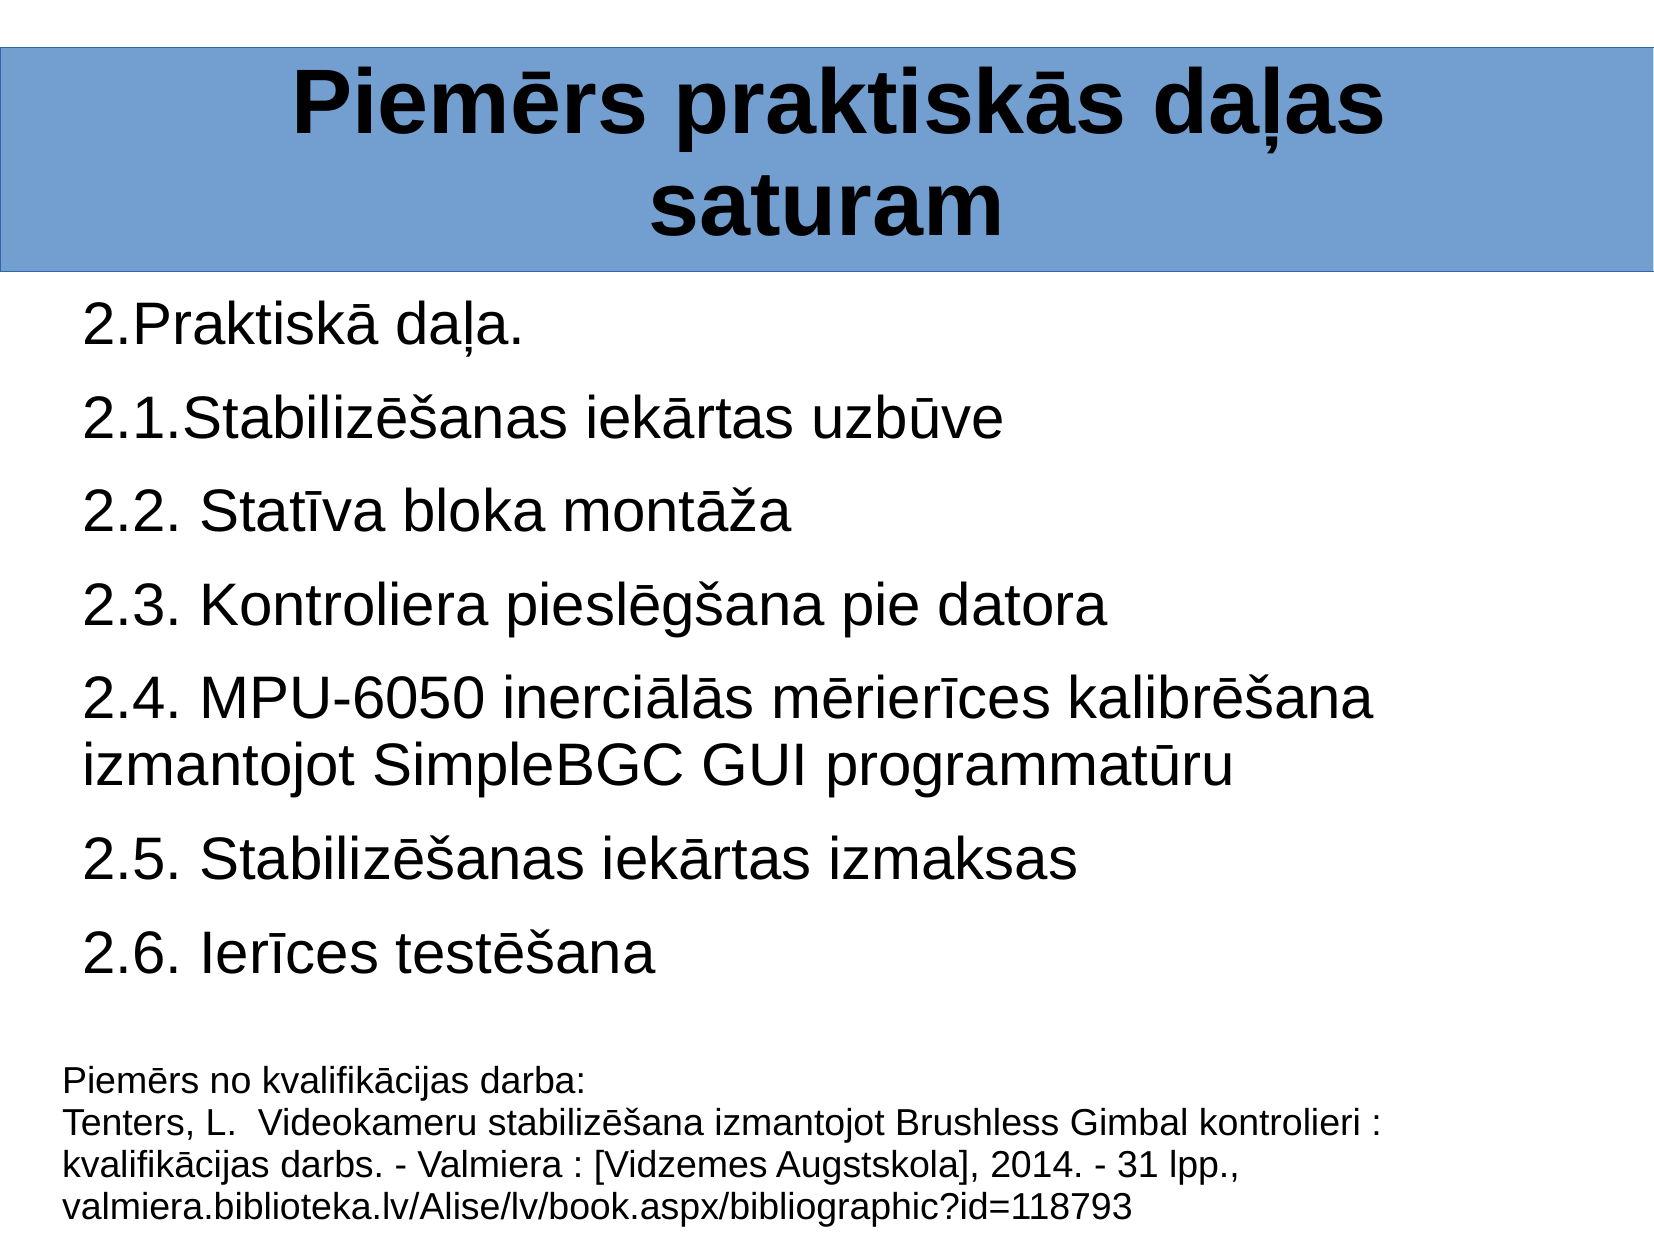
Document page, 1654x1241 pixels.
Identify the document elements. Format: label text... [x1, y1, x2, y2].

text_box [0, 47, 1654, 272]
text_box Piemērs no kvalifikācijas darba: Tenters, L. Videokameru stabilizēšana izmantojot Brushless Gimbal kontrolieri : kvalifikācijas darbs. - Valmiera : [Vidzemes Augstskola], 2014. - 31 lpp., valmiera.biblioteka.lv/Alise/lv/book.aspx/bibliographic?id=118793 [47, 1052, 1619, 1235]
title Piemērs praktiskās daļas saturam [82, 49, 1571, 257]
list 2.Praktiskā daļa. 2.1.Stabilizēšanas iekārtas uzbūve 2.2. Statīva bloka montāža 2.3. Kontroliera pieslēgšana pie datora 2.4. MPU-6050 inerciālās mērierīces kalibrēšana izmantojot SimpleBGC GUI programmatūru 2.5. Stabilizēšanas iekārtas izmaksas 2.6. Ierīces testēšana [82, 290, 1418, 993]
